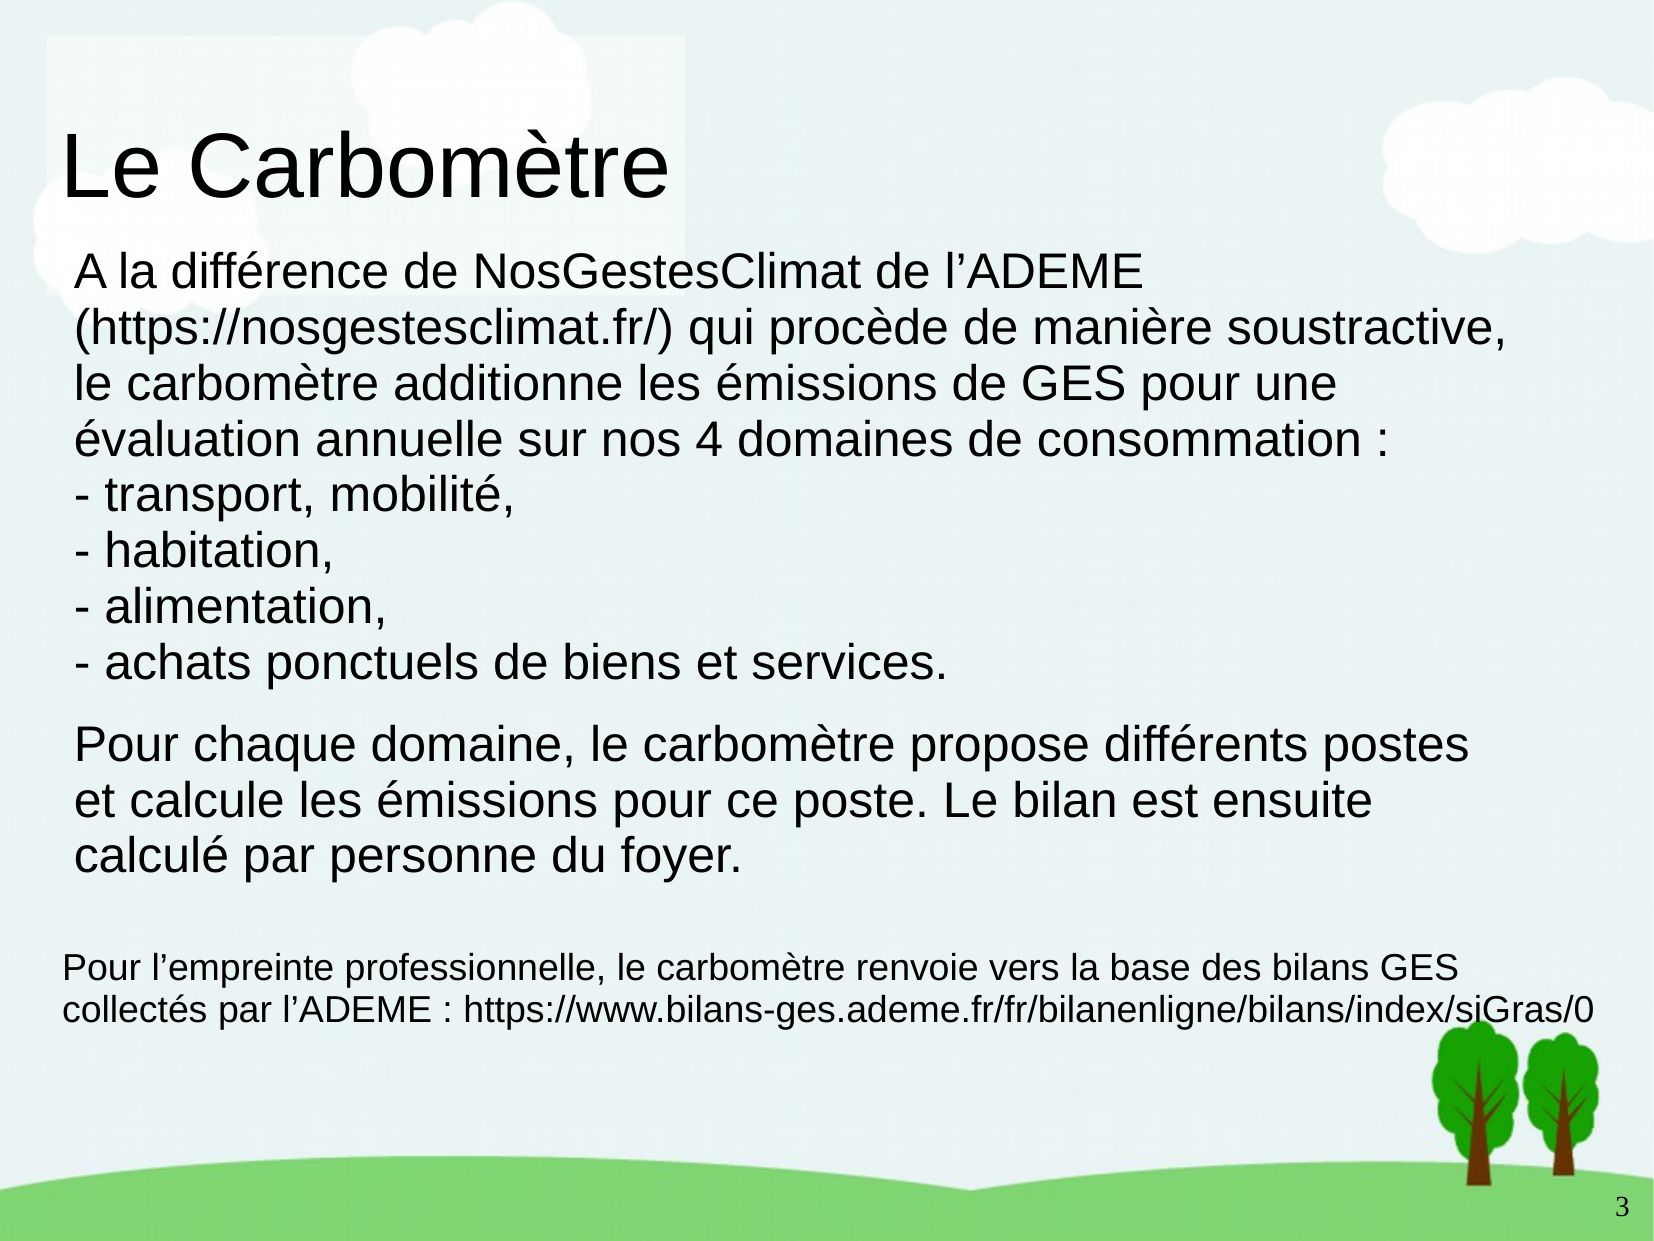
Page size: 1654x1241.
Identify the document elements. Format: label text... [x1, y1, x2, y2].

text_box Pour l’empreinte professionnelle, le carbomètre renvoie vers la base des bilans GES collectés par l’ADEME : https://www.bilans-ges.ademe.fr/fr/bilanenligne/bilans/index/siGras/0 [47, 939, 1630, 1123]
title Le Carbomètre [47, 35, 686, 296]
picture [0, 0, 1654, 1241]
text_box A la différence de NosGestesClimat de l’ADEME (https://nosgestesclimat.fr/) qui procède de manière soustractive, le carbomètre additionne les émissions de GES pour une évaluation annuelle sur nos 4 domaines de consommation : - transport, mobilité, - habitation, - alimentation, - achats ponctuels de biens et services. [59, 236, 1571, 780]
text_box Pour chaque domaine, le carbomètre propose différents postes et calcule les émissions pour ce poste. Le bilan est ensuite calculé par personne du foyer. [59, 708, 1489, 891]
